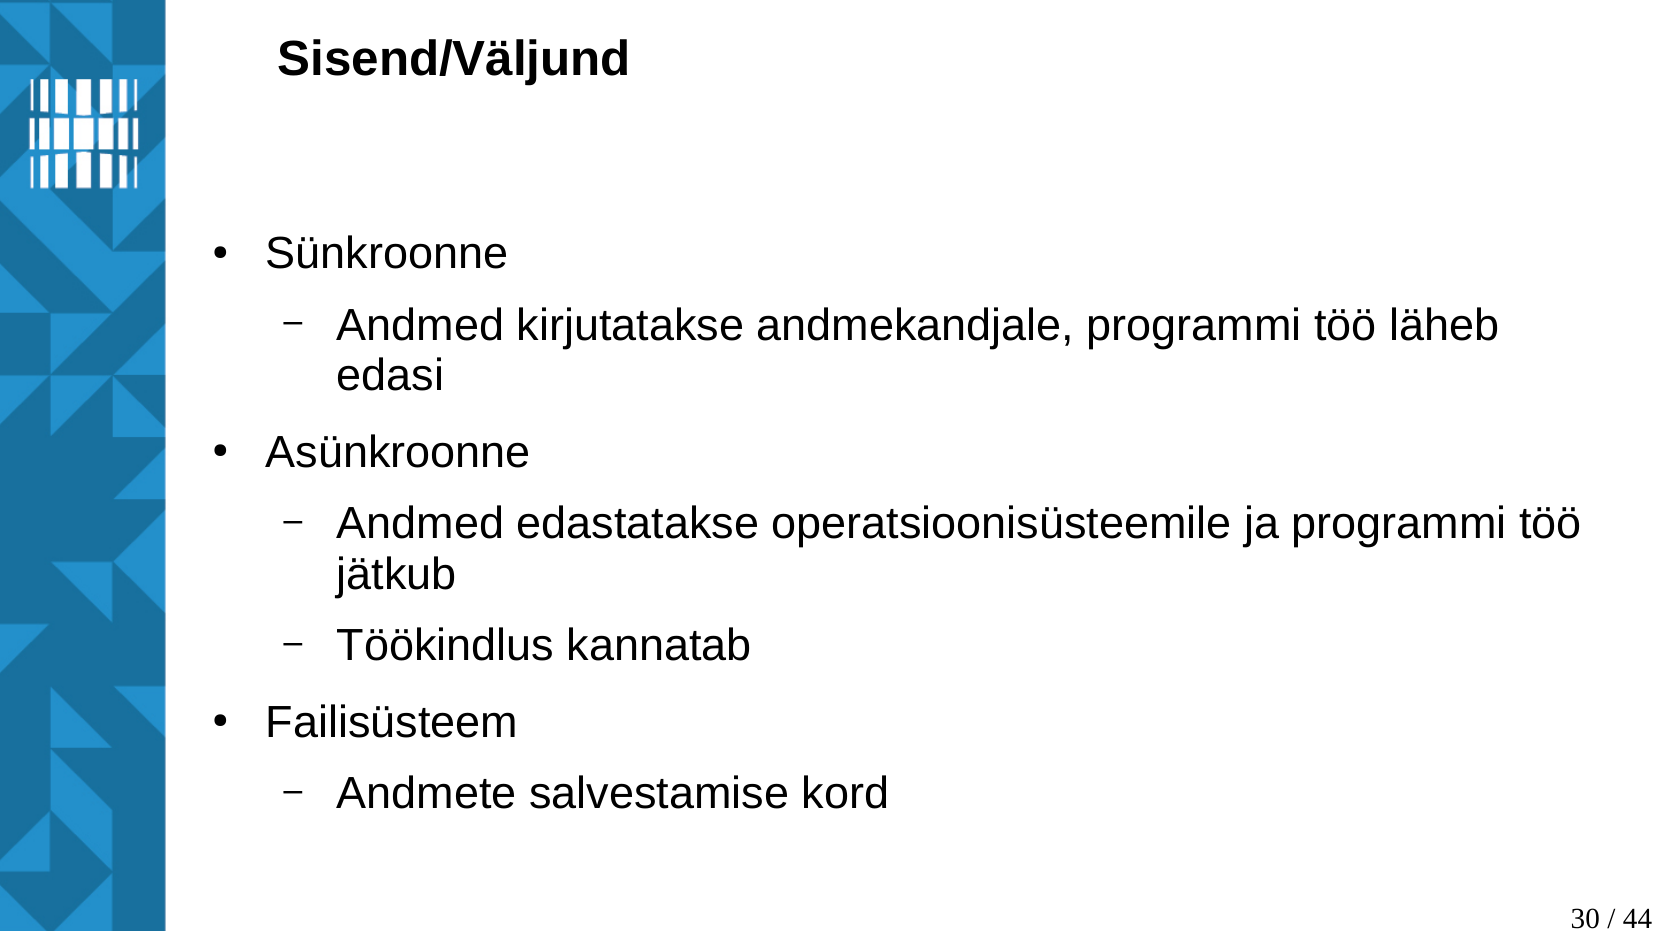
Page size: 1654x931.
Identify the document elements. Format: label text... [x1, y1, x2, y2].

list Sünkroonne Andmed kirjutatakse andmekandjale, programmi töö läheb edasi Asünkroonne Andmed edastatakse operatsioonisüsteemile ja programmi töö jätkub Töökindlus kannatab Failisüsteem Andmete salvestamise kord [194, 228, 1593, 853]
title Sisend/Väljund [277, 21, 1625, 96]
